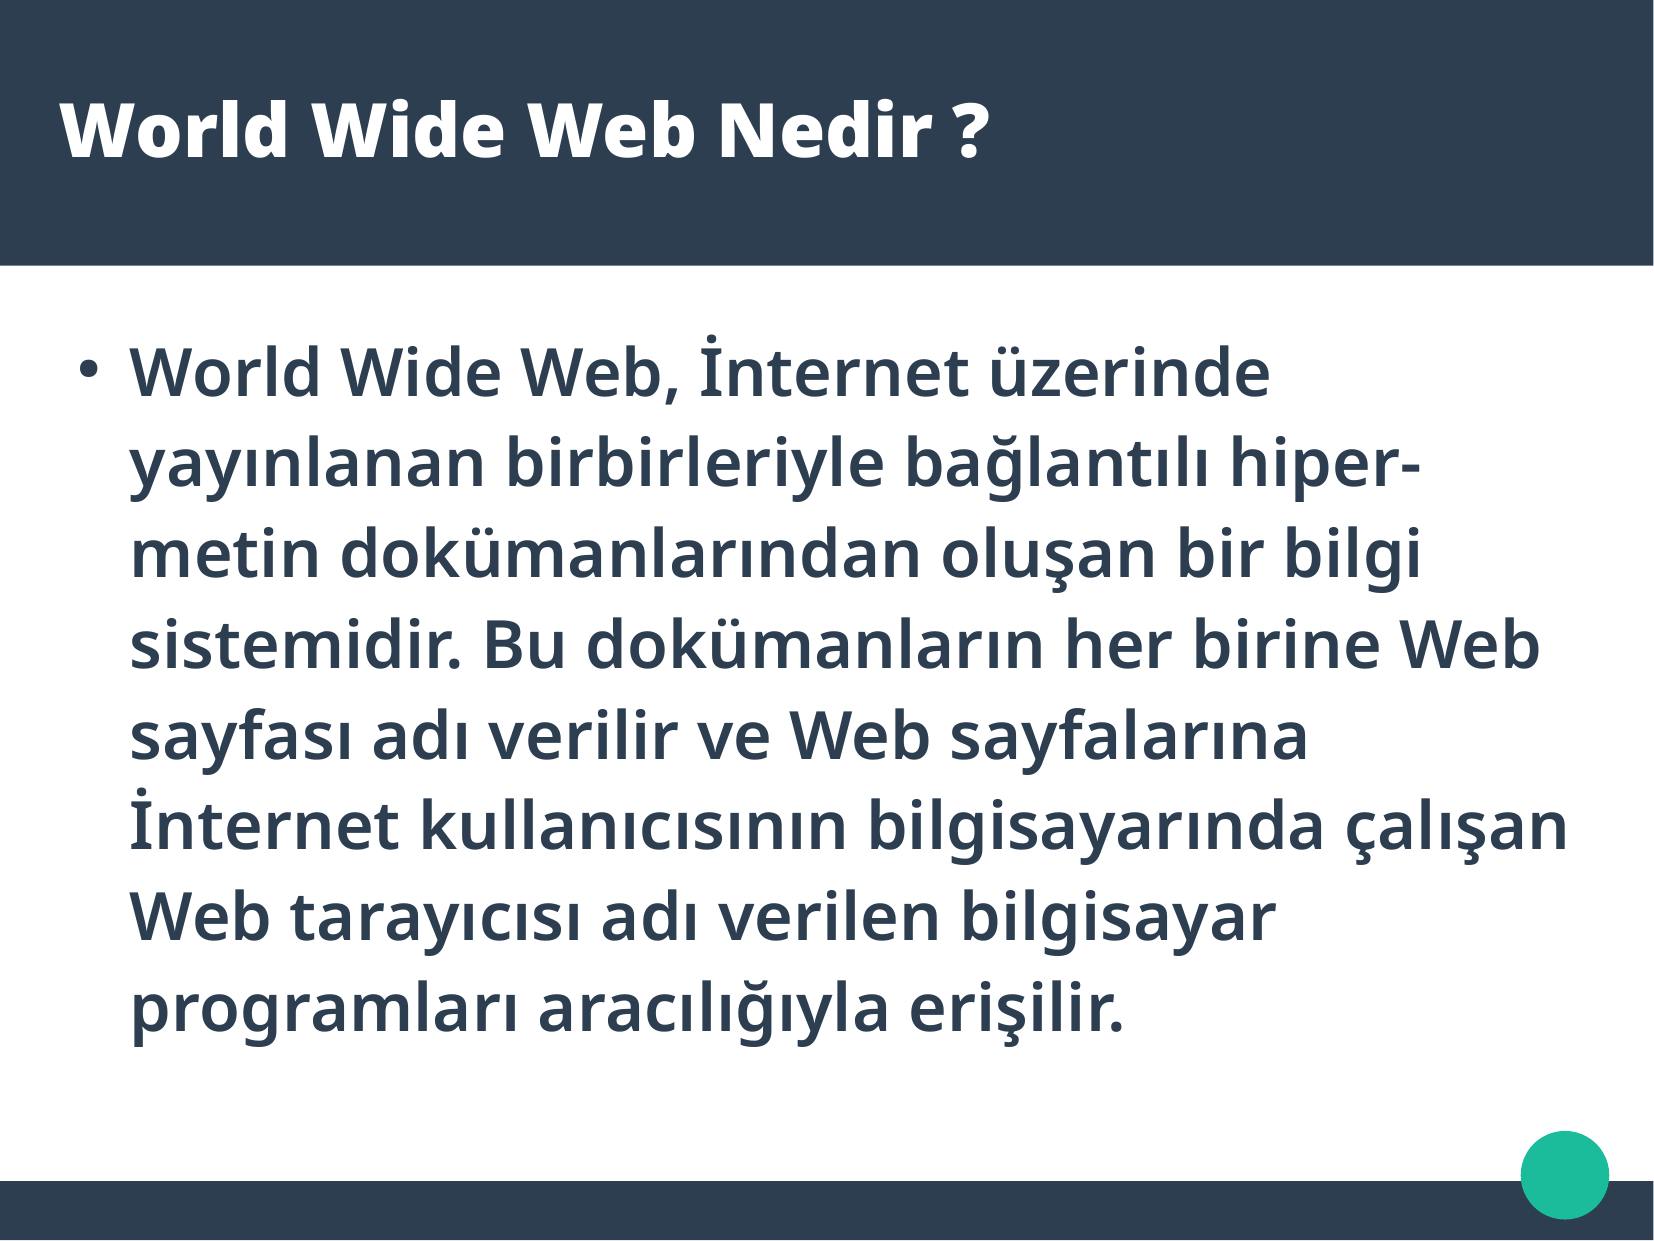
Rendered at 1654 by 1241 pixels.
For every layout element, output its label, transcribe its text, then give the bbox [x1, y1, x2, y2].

title World Wide Web Nedir ? [59, 49, 1595, 207]
list World Wide Web, İnternet üzerinde yayınlanan birbirleriyle bağlantılı hiper-metin dokümanlarından oluşan bir bilgi sistemidir. Bu dokümanların her birine Web sayfası adı verilir ve Web sayfalarına İnternet kullanıcısının bilgisayarında çalışan Web tarayıcısı adı verilen bilgisayar programları aracılığıyla erişilir. [59, 324, 1595, 1152]
